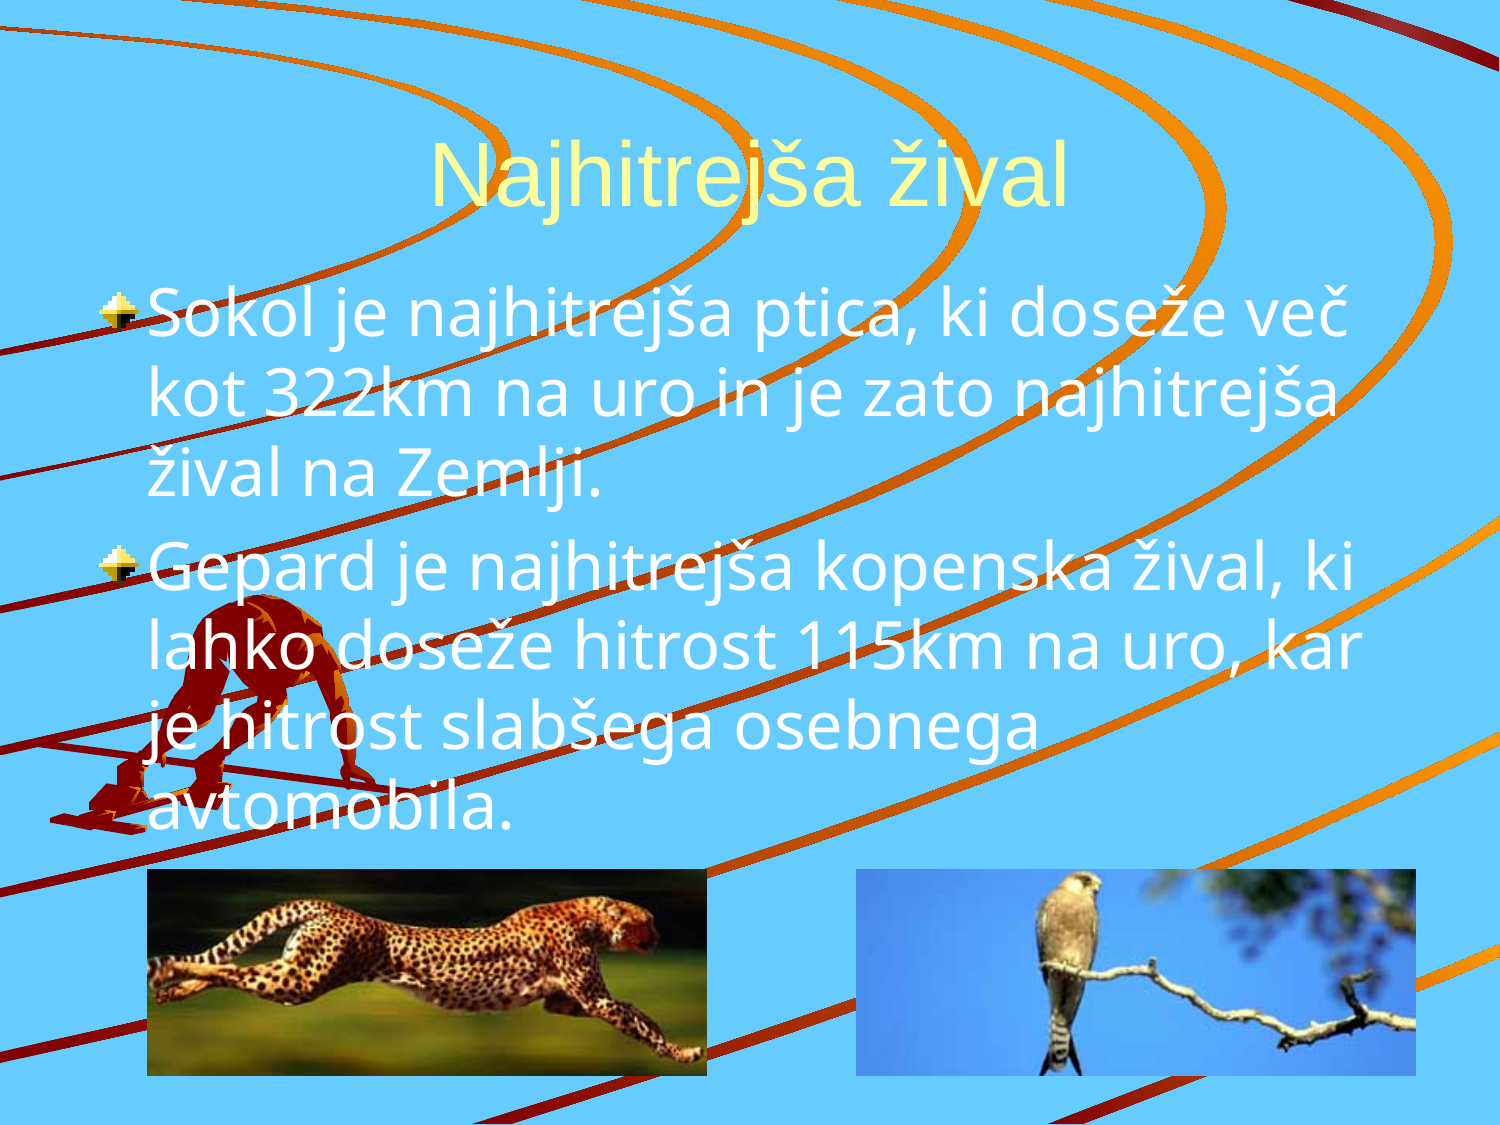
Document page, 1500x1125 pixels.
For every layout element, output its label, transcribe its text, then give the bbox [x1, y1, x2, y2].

list Sokol je najhitrejša ptica, ki doseže več kot 322km na uro in je zato najhitrejša žival na Zemlji. Gepard je najhitrejša kopenska žival, ki lahko doseže hitrost 115km na uro, kar je hitrost slabšega osebnega avtomobila. [75, 262, 1425, 1006]
picture [856, 869, 1416, 1076]
title Najhitrejša žival [75, 26, 1425, 233]
picture [147, 869, 707, 1076]
